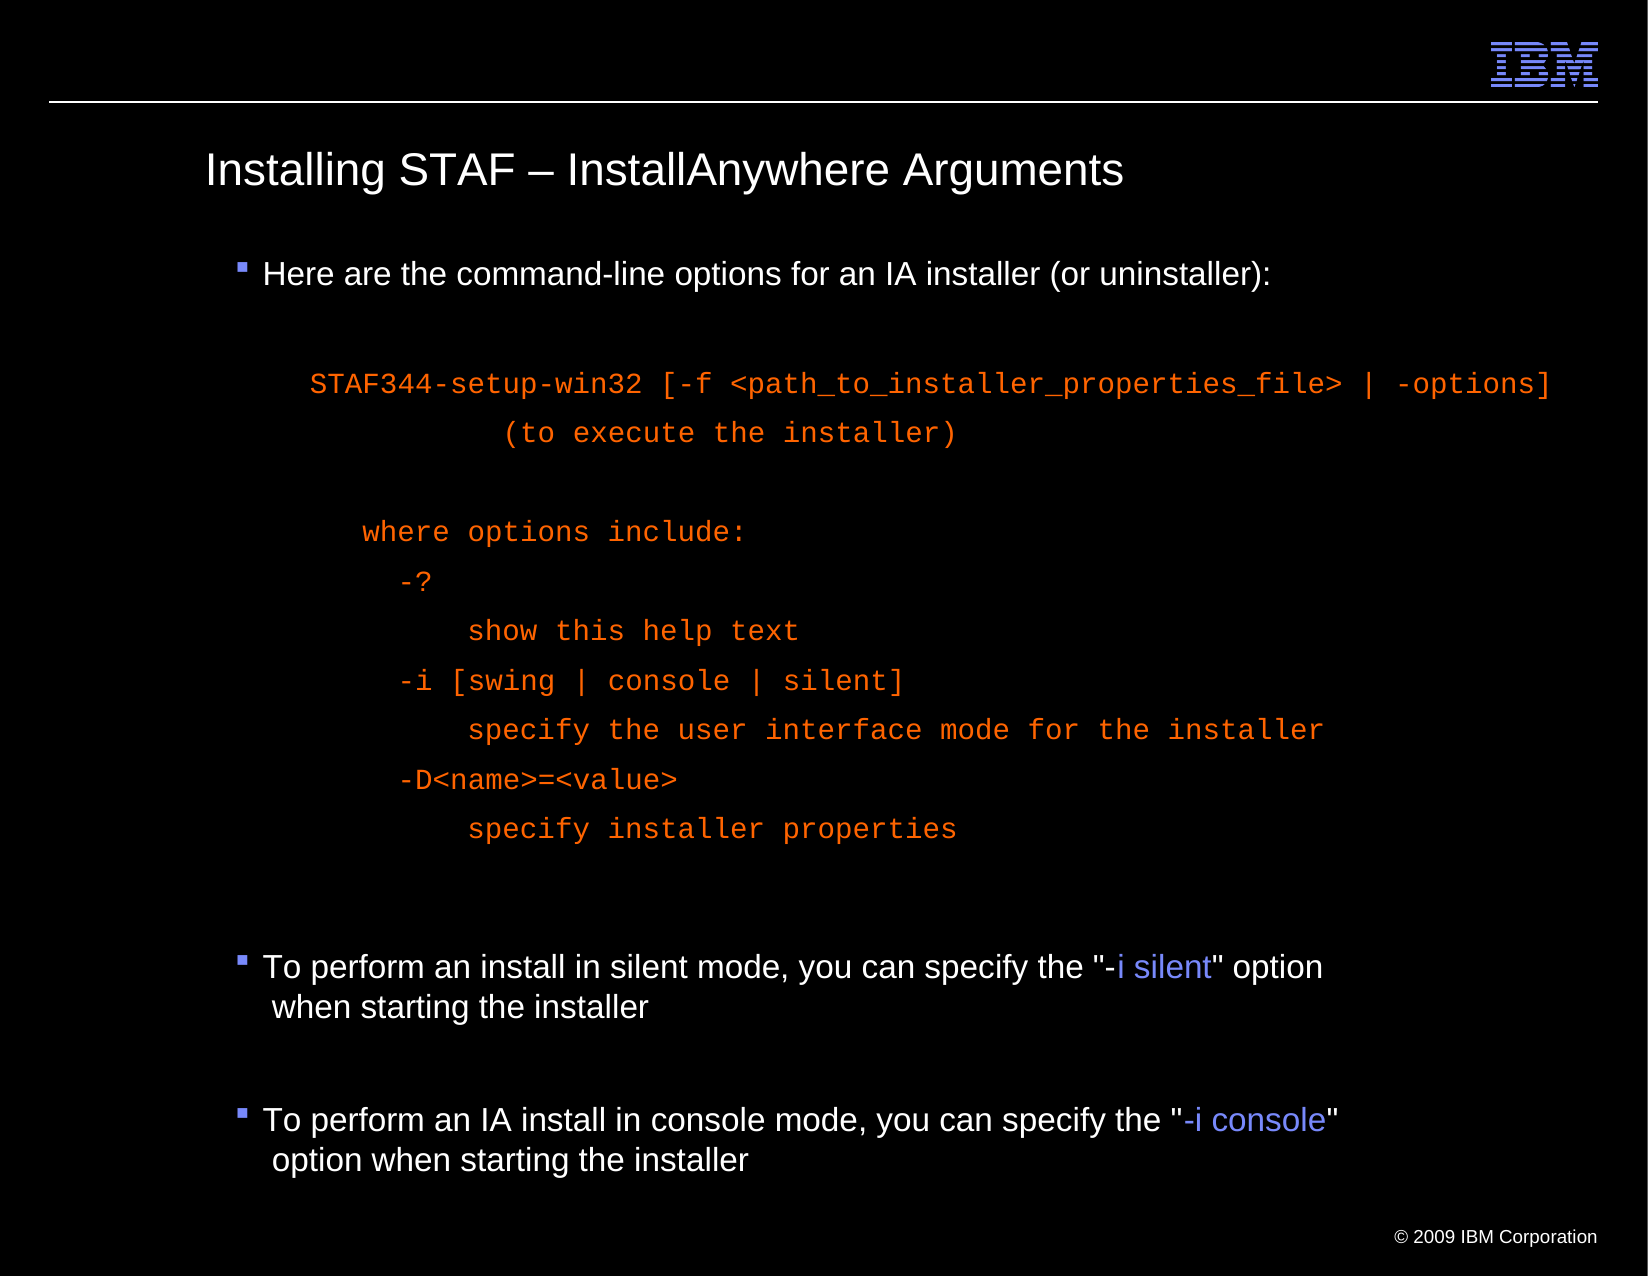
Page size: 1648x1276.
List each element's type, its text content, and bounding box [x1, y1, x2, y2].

title Installing STAF – InstallAnywhere Arguments [188, 137, 1648, 231]
text_box Here are the command-line options for an IA installer (or uninstaller): STAF344-setup-win32 [-f <path_to_installer_properties_file> | -options] (to execute the installer) where options include: -? show this help text -i [swing | console | silent] specify the user interface mode for the installer -D<name>=<value> specify installer properties To perform an install in silent mode, you can specify the "-i silent" option when starting the installer To perform an IA install in console mode, you can specify the "-i console" option when starting the installer [235, 252, 1584, 1271]
picture [1491, 42, 1598, 87]
